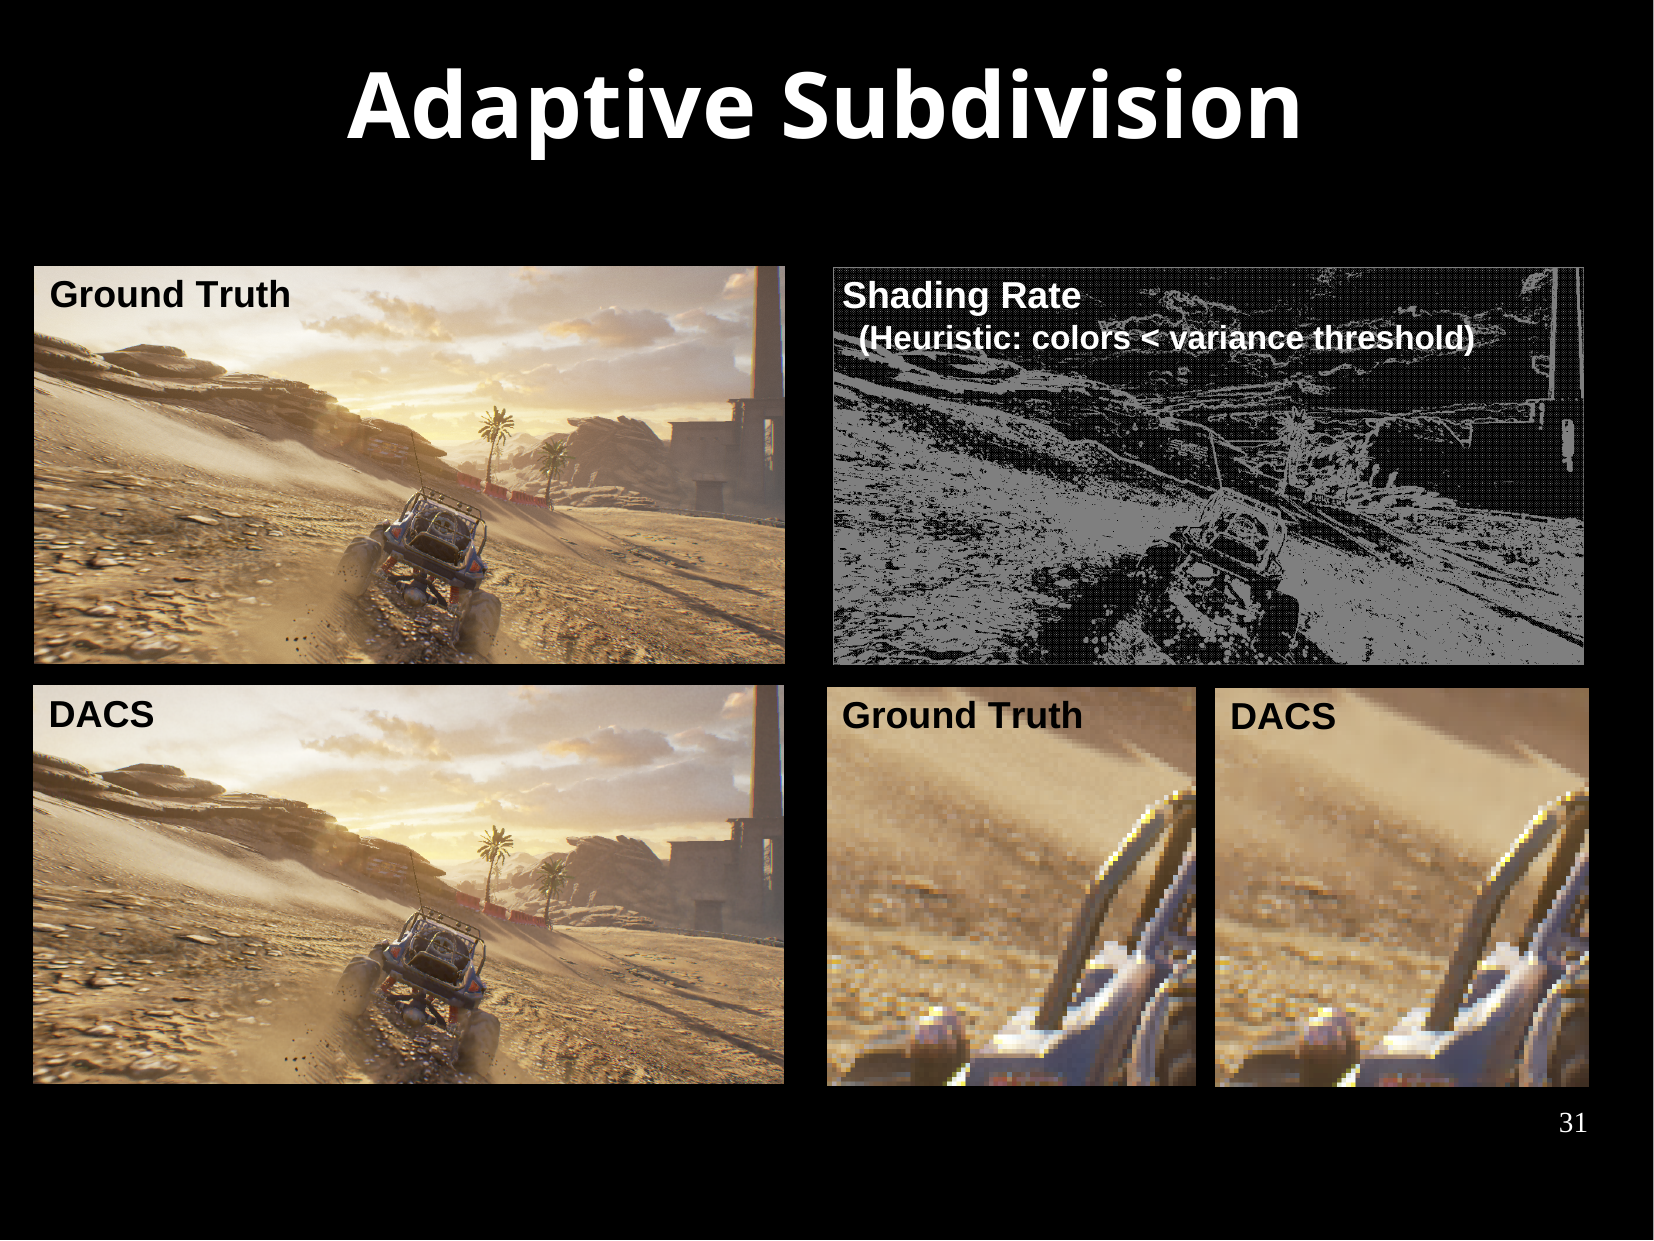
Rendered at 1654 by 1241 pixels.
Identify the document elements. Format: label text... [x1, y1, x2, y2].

title Adaptive Subdivision [0, 0, 1654, 207]
text_box Shading Rate [827, 267, 1271, 325]
picture [34, 266, 785, 664]
text_box Ground Truth [34, 266, 478, 324]
picture [833, 267, 1584, 665]
picture [33, 685, 784, 1084]
text_box DACS [33, 685, 539, 749]
picture [827, 745, 1196, 1086]
picture [1215, 752, 1589, 1087]
text_box DACS [1215, 688, 1654, 752]
text_box (Heuristic: colors < variance threshold) [843, 312, 1495, 369]
text_box Ground Truth [827, 687, 1271, 745]
